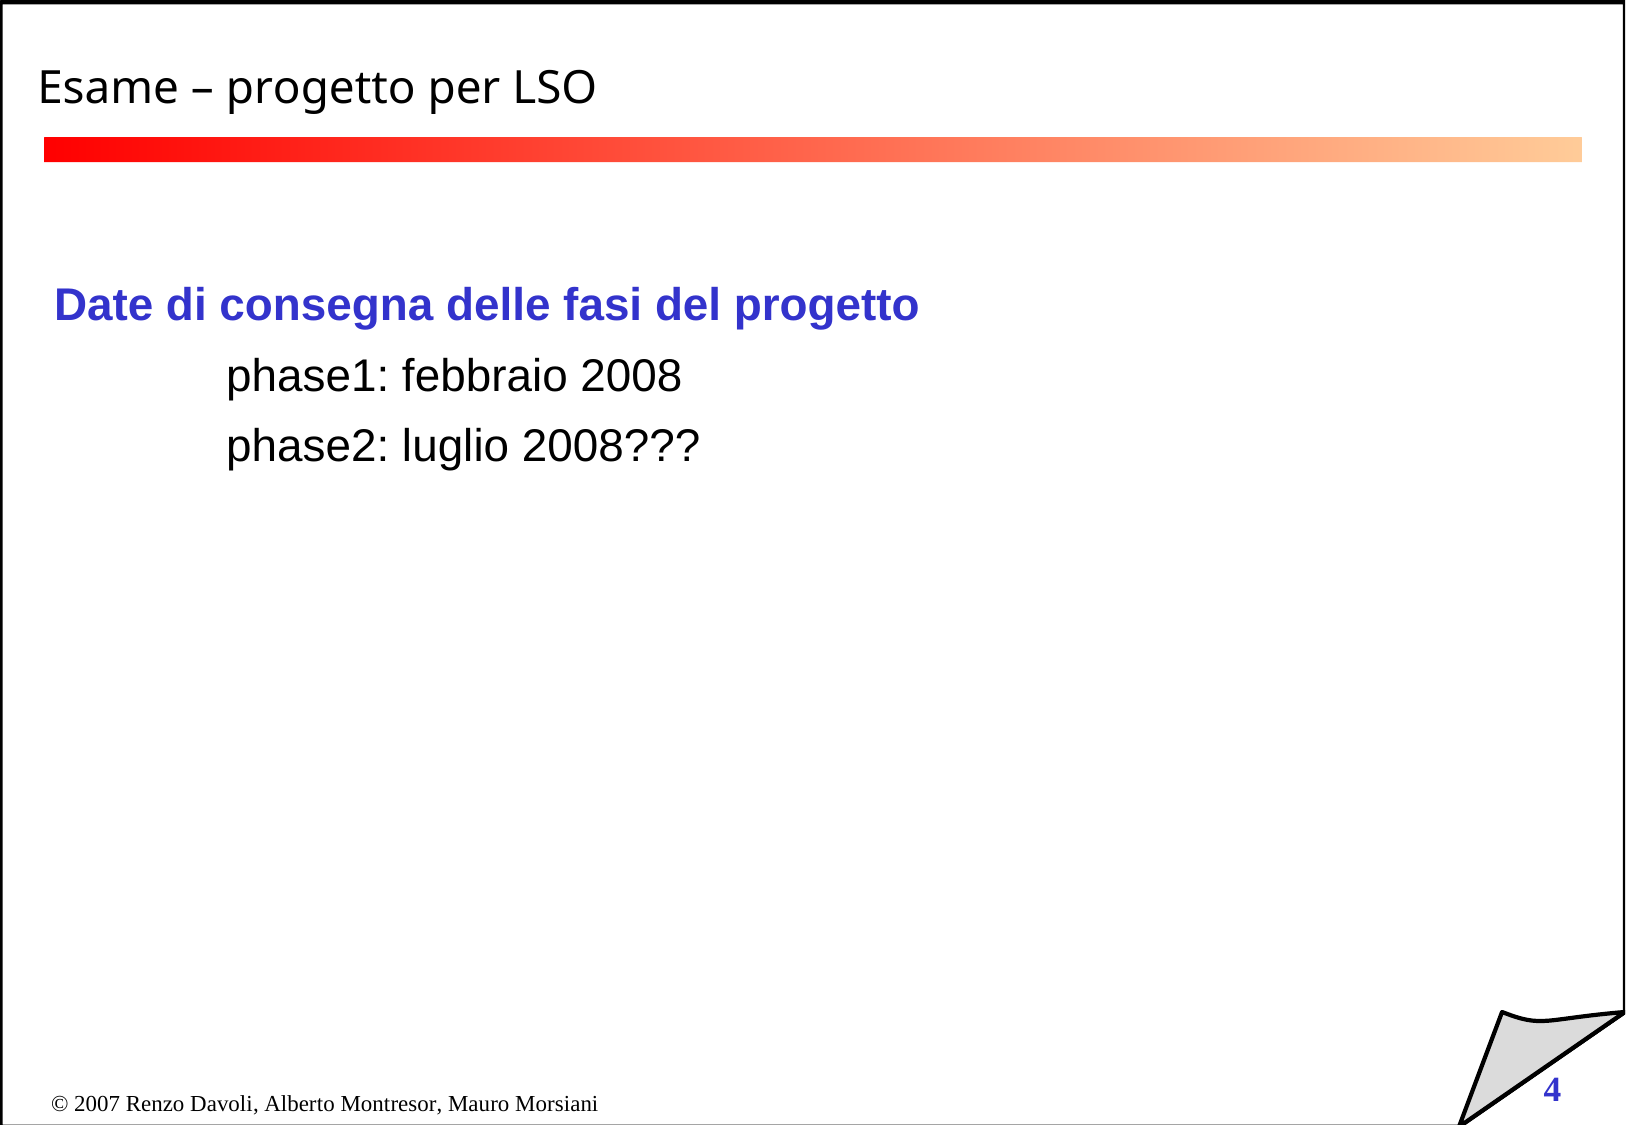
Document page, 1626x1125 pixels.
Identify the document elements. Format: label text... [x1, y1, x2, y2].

list Date di consegna delle fasi del progetto phase1: febbraio 2008 phase2: luglio 2008??? [54, 187, 1571, 1024]
title Esame – progetto per LSO [37, 44, 1588, 131]
